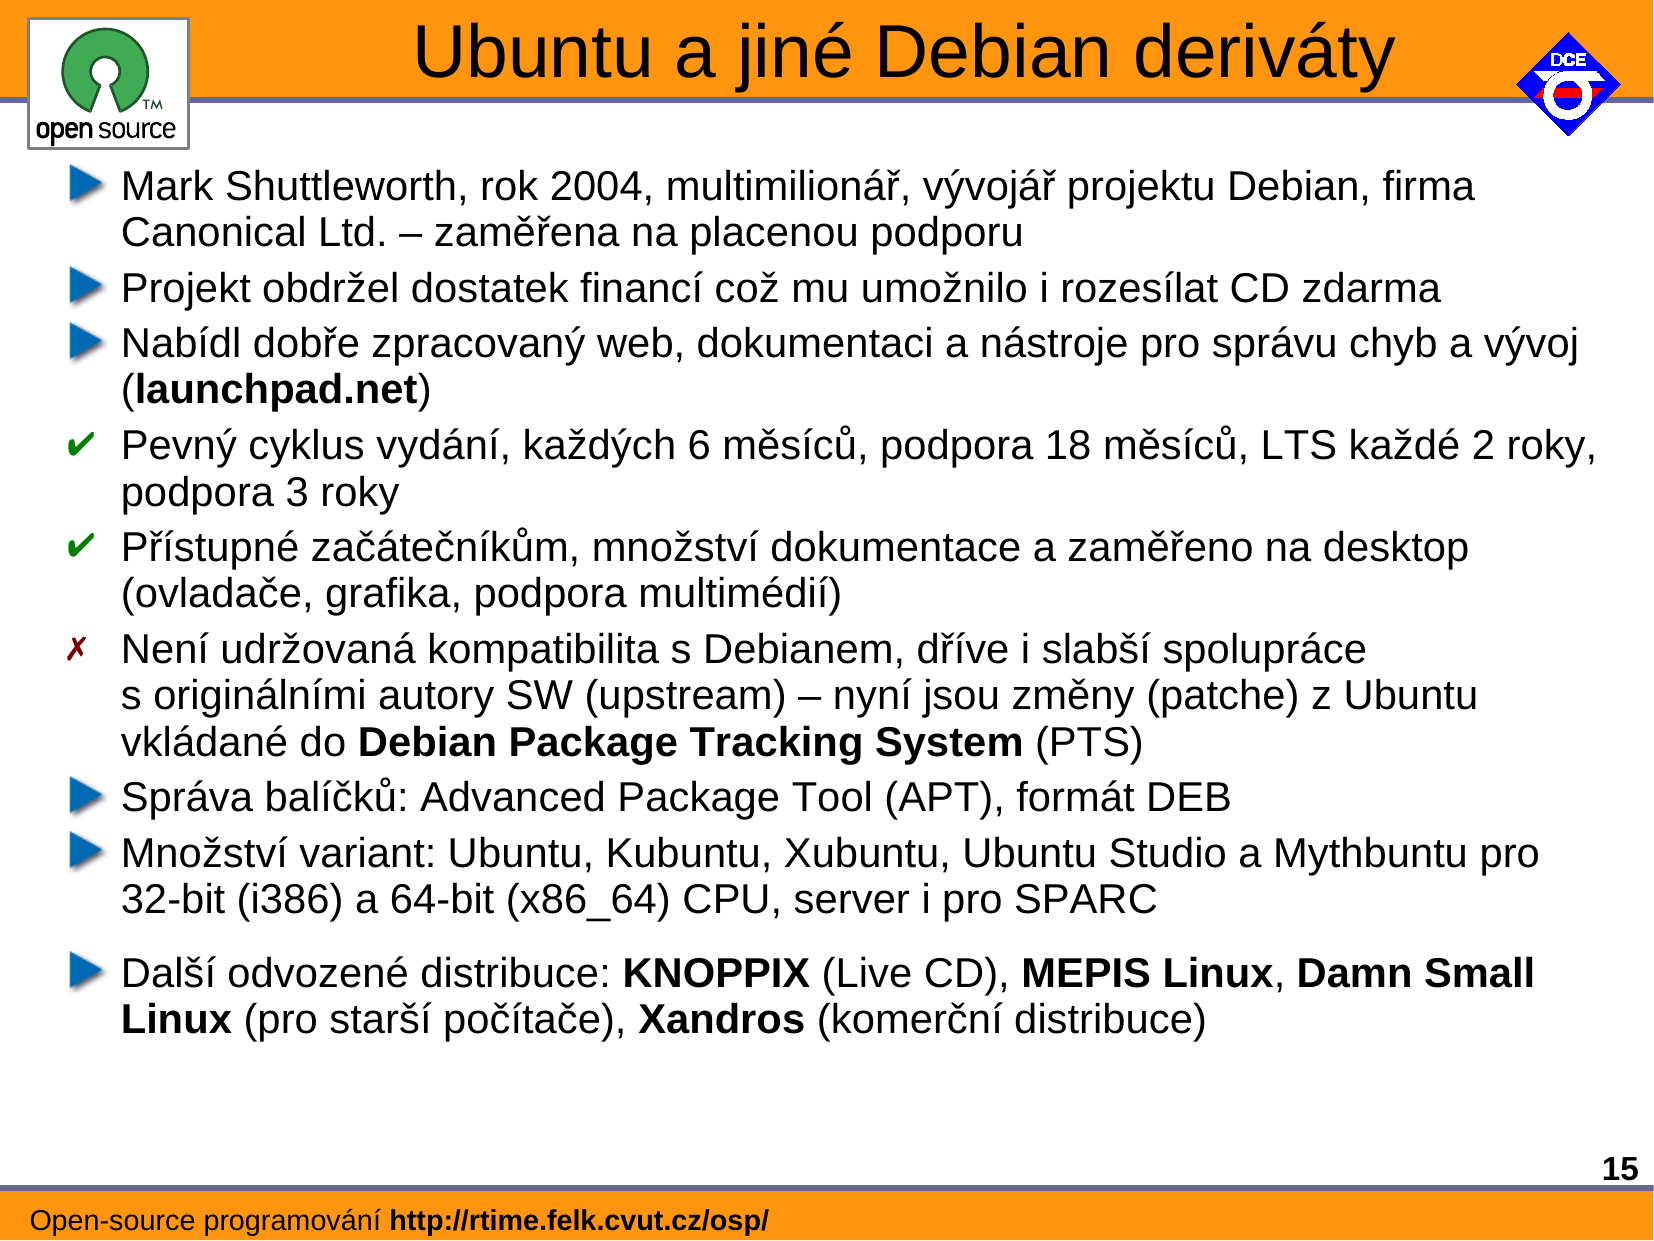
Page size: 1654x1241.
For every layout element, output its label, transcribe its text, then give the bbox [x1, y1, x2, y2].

title Ubuntu a jiné Debian deriváty [178, 4, 1631, 98]
list Mark Shuttleworth, rok 2004, multimilionář, vývojář projektu Debian, firma Canonical Ltd. – zaměřena na placenou podporu Projekt obdržel dostatek financí což mu umožnilo i rozesílat CD zdarma Nabídl dobře zpracovaný web, dokumentaci a nástroje pro správu chyb a vývoj (launchpad.net) Pevný cyklus vydání, každých 6 měsíců, podpora 18 měsíců, LTS každé 2 roky, podpora 3 roky Přístupné začátečníkům, množství dokumentace a zaměřeno na desktop (ovladače, grafika, podpora multimédií) Není udržovaná kompatibilita s Debianem, dříve i slabší spolupráce s originálními autory SW (upstream) – nyní jsou změny (patche) z Ubuntu vkládané do Debian Package Tracking System (PTS) Správa balíčků: Advanced Package Tool (APT), formát DEB Množství variant: Ubuntu, Kubuntu, Xubuntu, Ubuntu Studio a Mythbuntu pro 32-bit (i386) a 64-bit (x86_64) CPU, server i pro SPARC Další odvozené distribuce: KNOPPIX (Live CD), MEPIS Linux, Damn Small Linux (pro starší počítače), Xandros (komerční distribuce) [49, 162, 1613, 1145]
